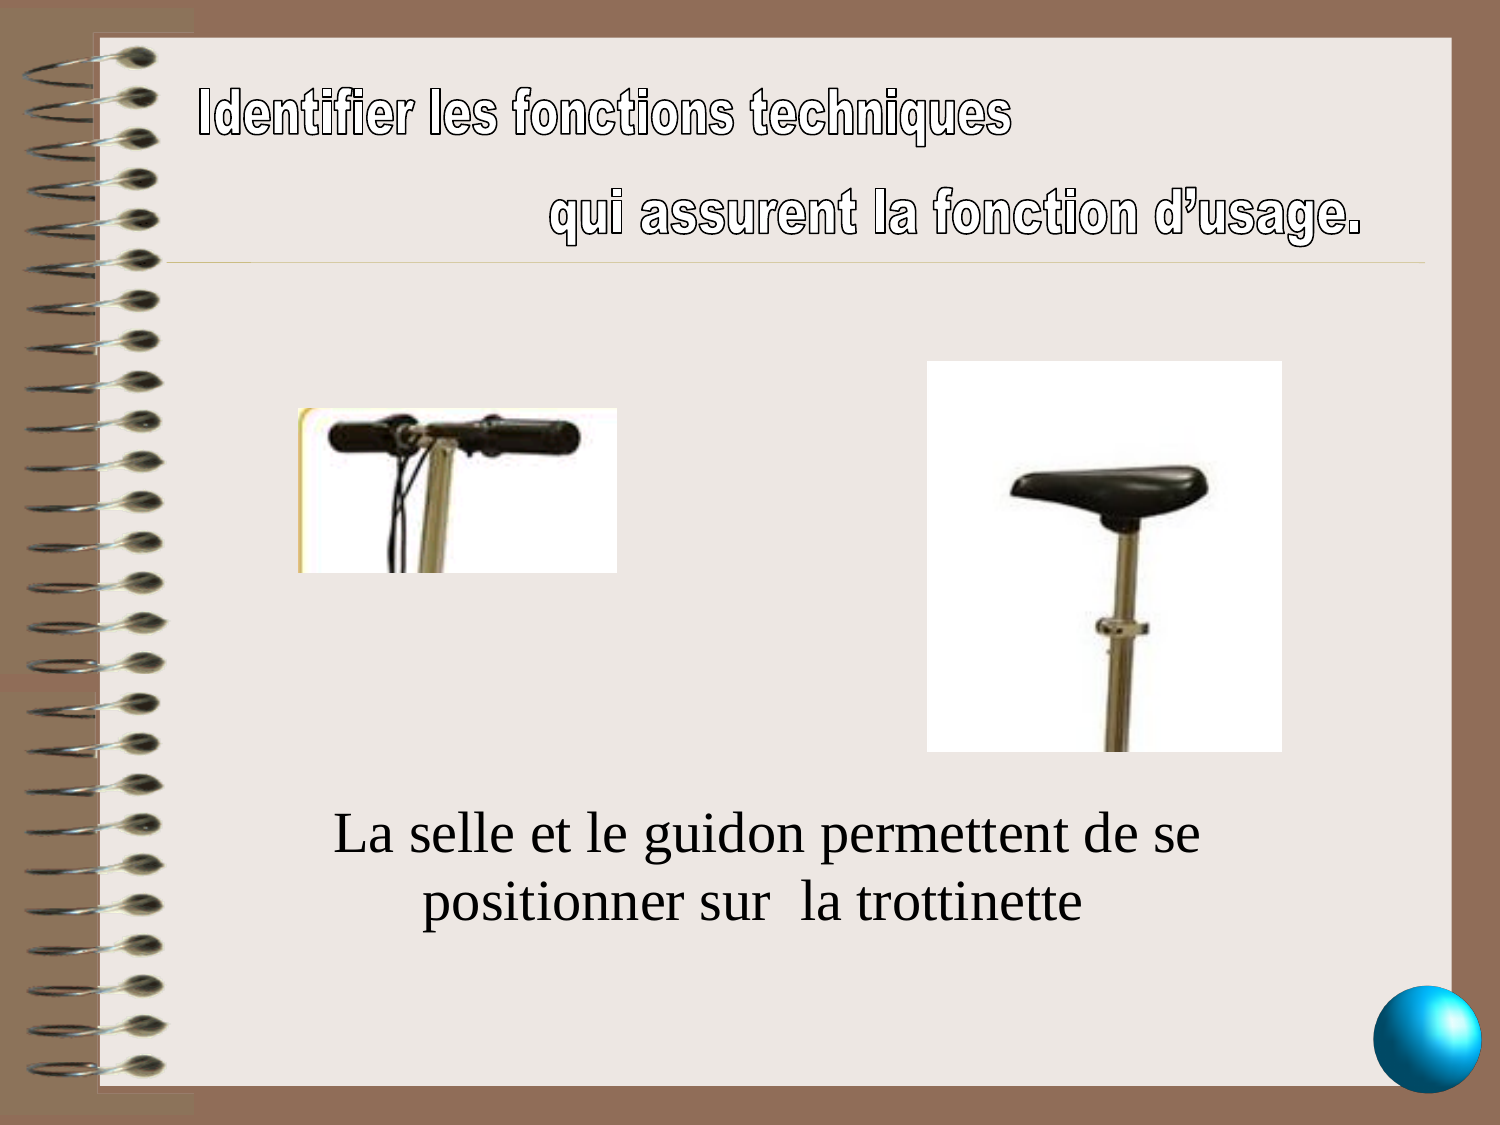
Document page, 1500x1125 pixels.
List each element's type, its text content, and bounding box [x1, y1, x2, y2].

text_box [750, 88, 768, 135]
text_box [1287, 199, 1314, 247]
text_box [1257, 199, 1285, 235]
text_box [728, 200, 754, 235]
text_box [759, 199, 778, 234]
text_box [581, 200, 607, 235]
text_box [876, 188, 885, 233]
text_box [709, 99, 734, 135]
text_box [612, 200, 622, 234]
text_box [322, 100, 332, 134]
text_box [1155, 188, 1182, 234]
text_box La selle et le guidon permettent de se positionner sur la trottinette [324, 797, 1211, 932]
text_box [531, 99, 558, 135]
text_box [1199, 200, 1225, 235]
picture [298, 408, 617, 573]
text_box [1317, 199, 1346, 235]
text_box [1013, 199, 1042, 235]
text_box [1065, 200, 1076, 234]
text_box [200, 88, 210, 134]
text_box [930, 100, 955, 135]
text_box [809, 199, 835, 234]
text_box [900, 99, 926, 147]
picture [927, 361, 1282, 752]
text_box [699, 199, 725, 235]
text_box [984, 199, 1010, 234]
text_box [1079, 199, 1107, 235]
text_box [638, 88, 648, 97]
text_box [1228, 199, 1254, 235]
text_box [838, 188, 857, 234]
text_box [1349, 221, 1359, 233]
text_box [952, 199, 980, 235]
text_box [769, 99, 797, 135]
text_box [273, 99, 298, 134]
text_box [444, 99, 471, 135]
text_box [549, 199, 577, 246]
text_box [214, 88, 240, 135]
text_box [353, 100, 363, 134]
text_box [1065, 188, 1076, 197]
text_box [651, 99, 678, 135]
text_box [986, 99, 1011, 135]
text_box [681, 99, 706, 134]
text_box [366, 99, 394, 135]
text_box [887, 88, 896, 97]
text_box [588, 99, 615, 135]
text_box [322, 88, 332, 97]
text_box [431, 88, 440, 134]
picture [0, 8, 194, 674]
text_box [561, 99, 586, 134]
text_box [857, 99, 882, 134]
text_box [1185, 187, 1196, 213]
text_box [641, 199, 669, 235]
text_box [671, 199, 697, 235]
text_box [887, 100, 896, 134]
text_box [778, 199, 806, 235]
text_box [301, 88, 319, 135]
text_box [638, 100, 648, 134]
text_box [958, 99, 985, 135]
text_box [397, 99, 415, 134]
text_box [828, 88, 853, 134]
text_box [889, 199, 917, 235]
text_box [334, 87, 363, 134]
text_box [612, 188, 622, 197]
text_box [617, 88, 635, 135]
picture [0, 692, 194, 1115]
text_box [798, 99, 826, 135]
text_box [1111, 199, 1137, 234]
text_box [512, 87, 531, 134]
text_box [1043, 188, 1062, 234]
text_box [933, 187, 953, 234]
text_box [472, 99, 497, 135]
text_box [244, 99, 271, 135]
